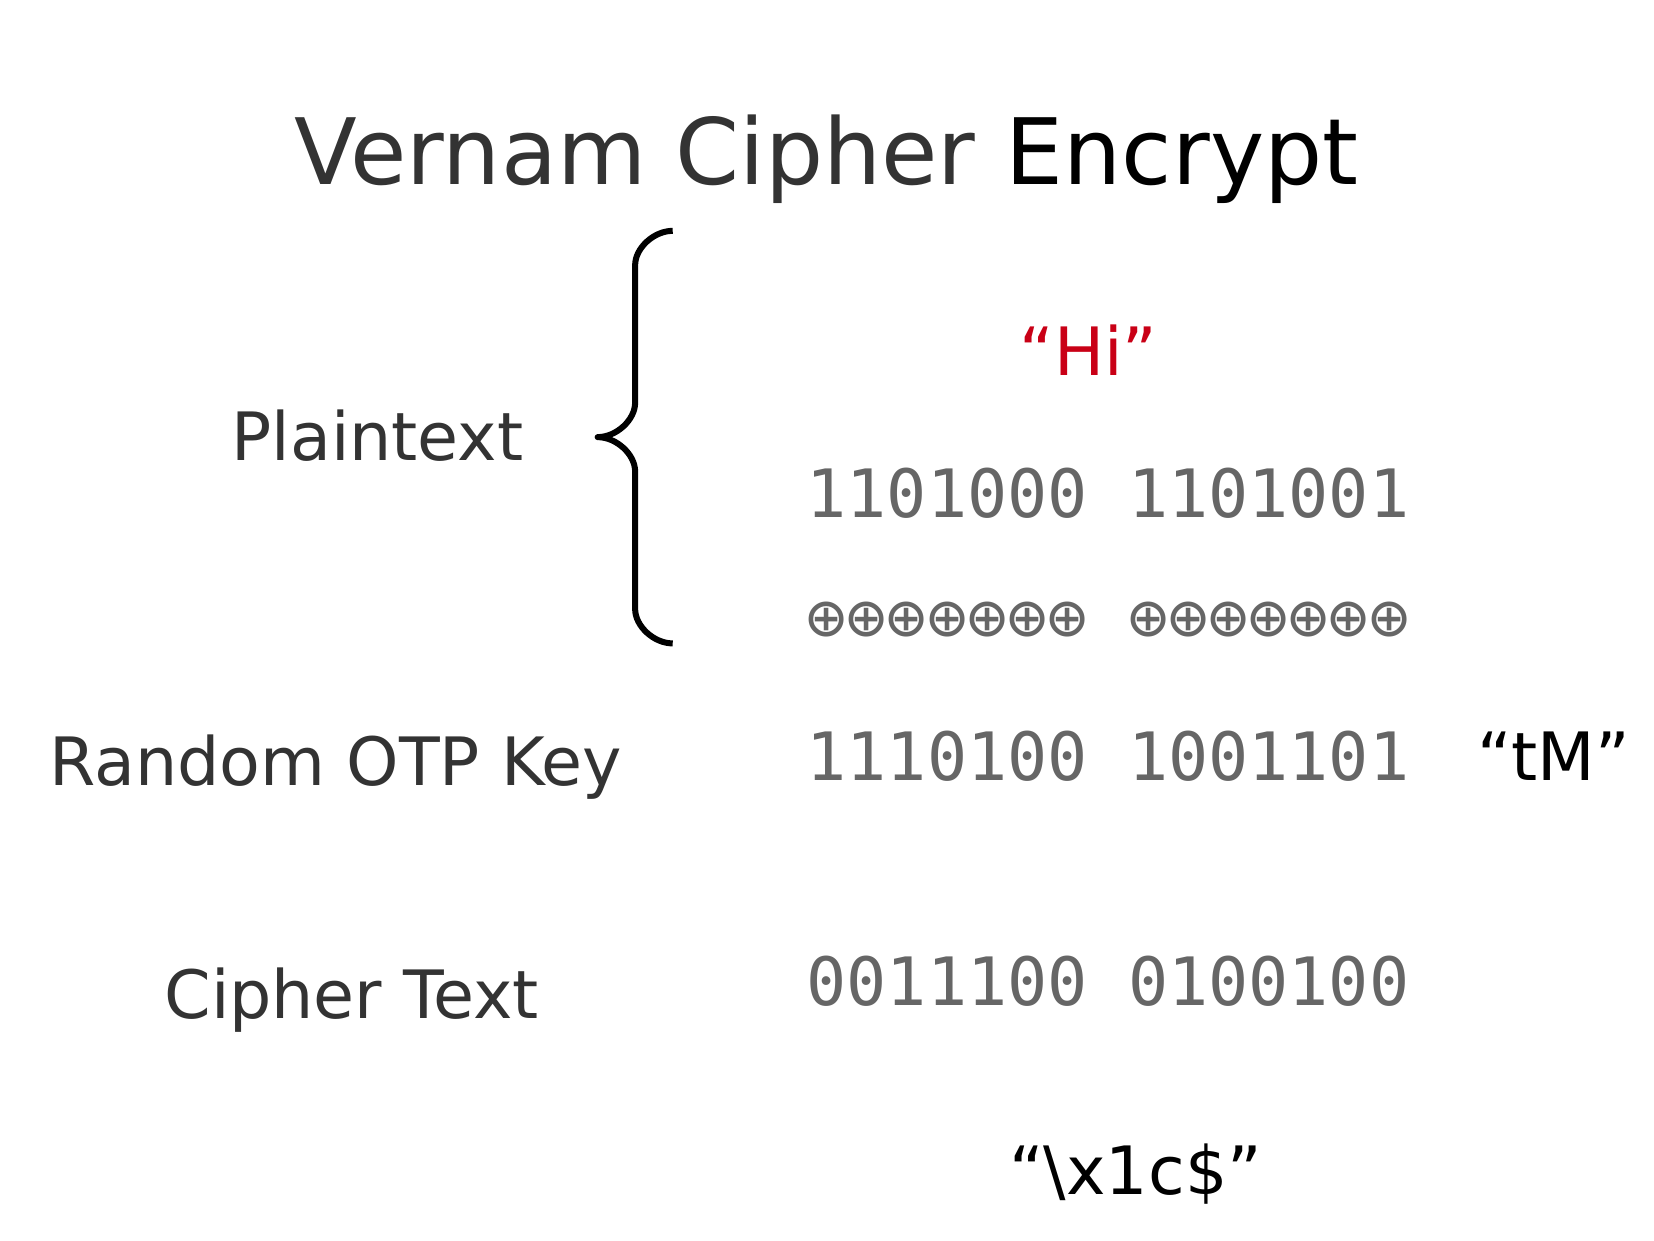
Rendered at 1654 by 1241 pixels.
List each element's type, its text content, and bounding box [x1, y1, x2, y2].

title Vernam Cipher Encrypt [82, 56, 1571, 250]
text_box 0011100 0100100 [791, 935, 1426, 1029]
text_box Plaintext [216, 390, 539, 484]
text_box “tM” [1462, 711, 1645, 804]
text_box 1110100 1001101 [791, 711, 1426, 804]
text_box “Hi” [1005, 305, 1173, 399]
text_box Random OTP Key [34, 715, 638, 809]
text_box 1101000 1101001 [791, 447, 1426, 541]
text_box “\x1c$” [994, 1125, 1278, 1218]
text_box Cipher Text [150, 949, 554, 1043]
text_box ⊕⊕⊕⊕⊕⊕⊕ ⊕⊕⊕⊕⊕⊕⊕ [791, 570, 1426, 664]
